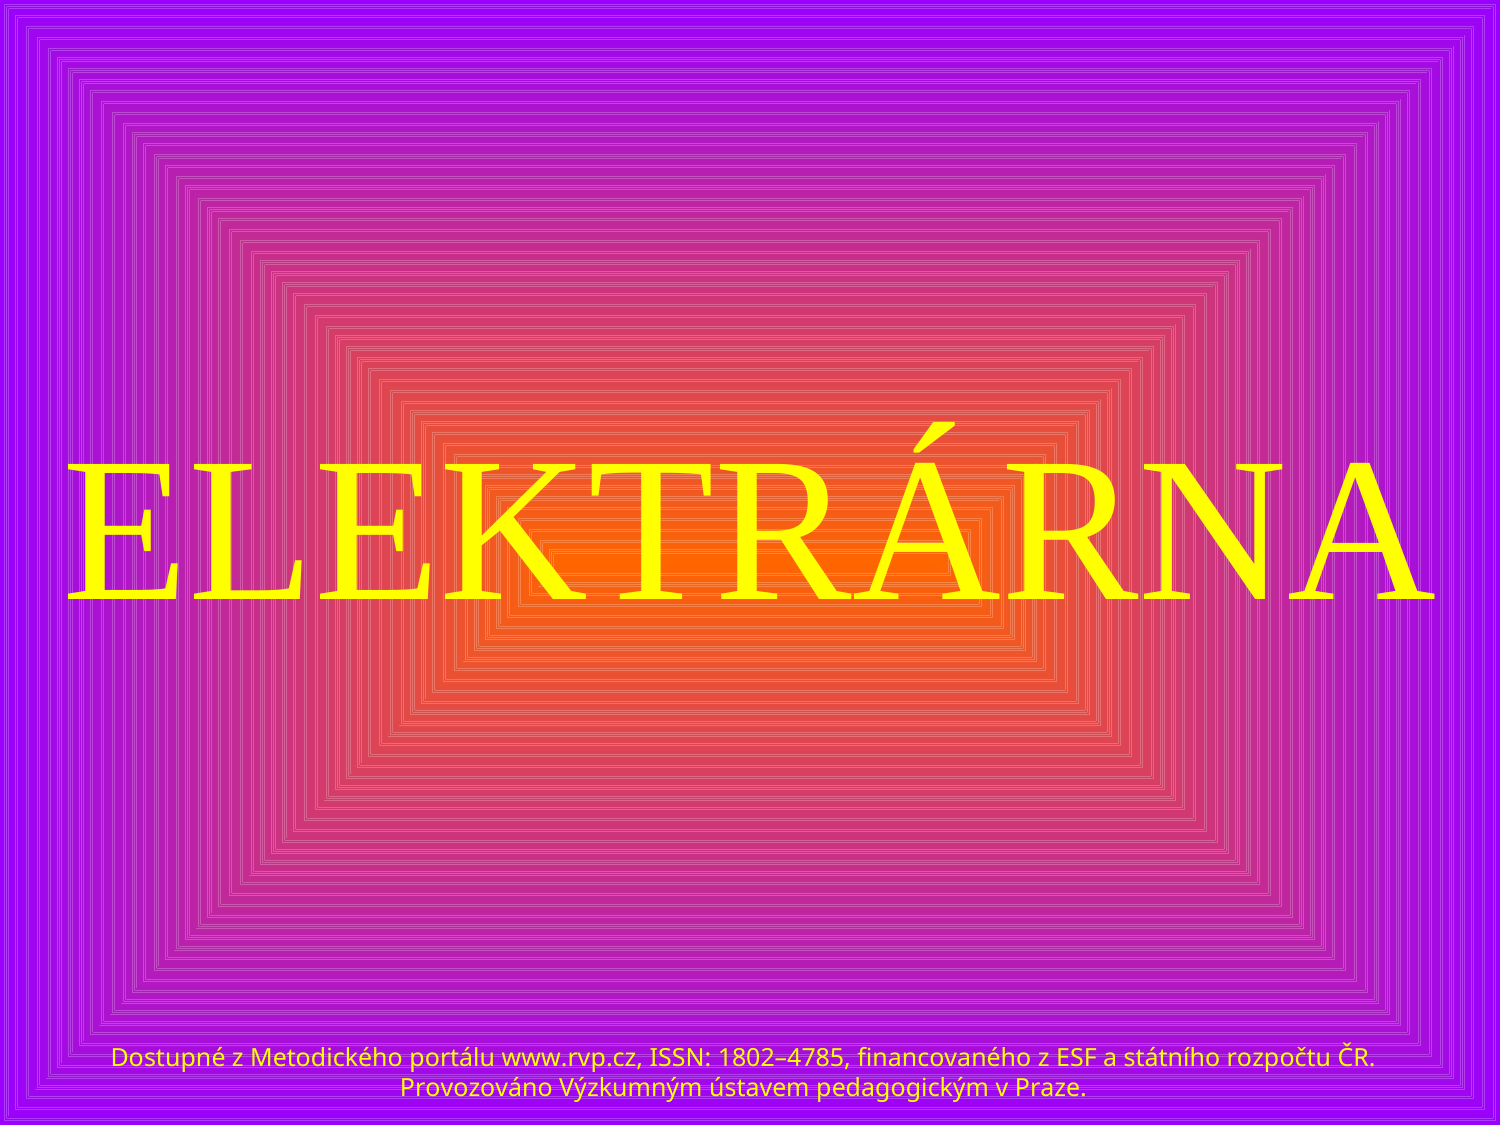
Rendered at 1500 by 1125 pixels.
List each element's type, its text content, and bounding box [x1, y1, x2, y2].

text_box ELEKTRÁRNA [0, 385, 1500, 649]
text_box Dostupné z Metodického portálu www.rvp.cz, ISSN: 1802–4785, financovaného z ESF a státního rozpočtu ČR. Provozováno Výzkumným ústavem pedagogickým v Praze. [35, 1041, 1454, 1102]
